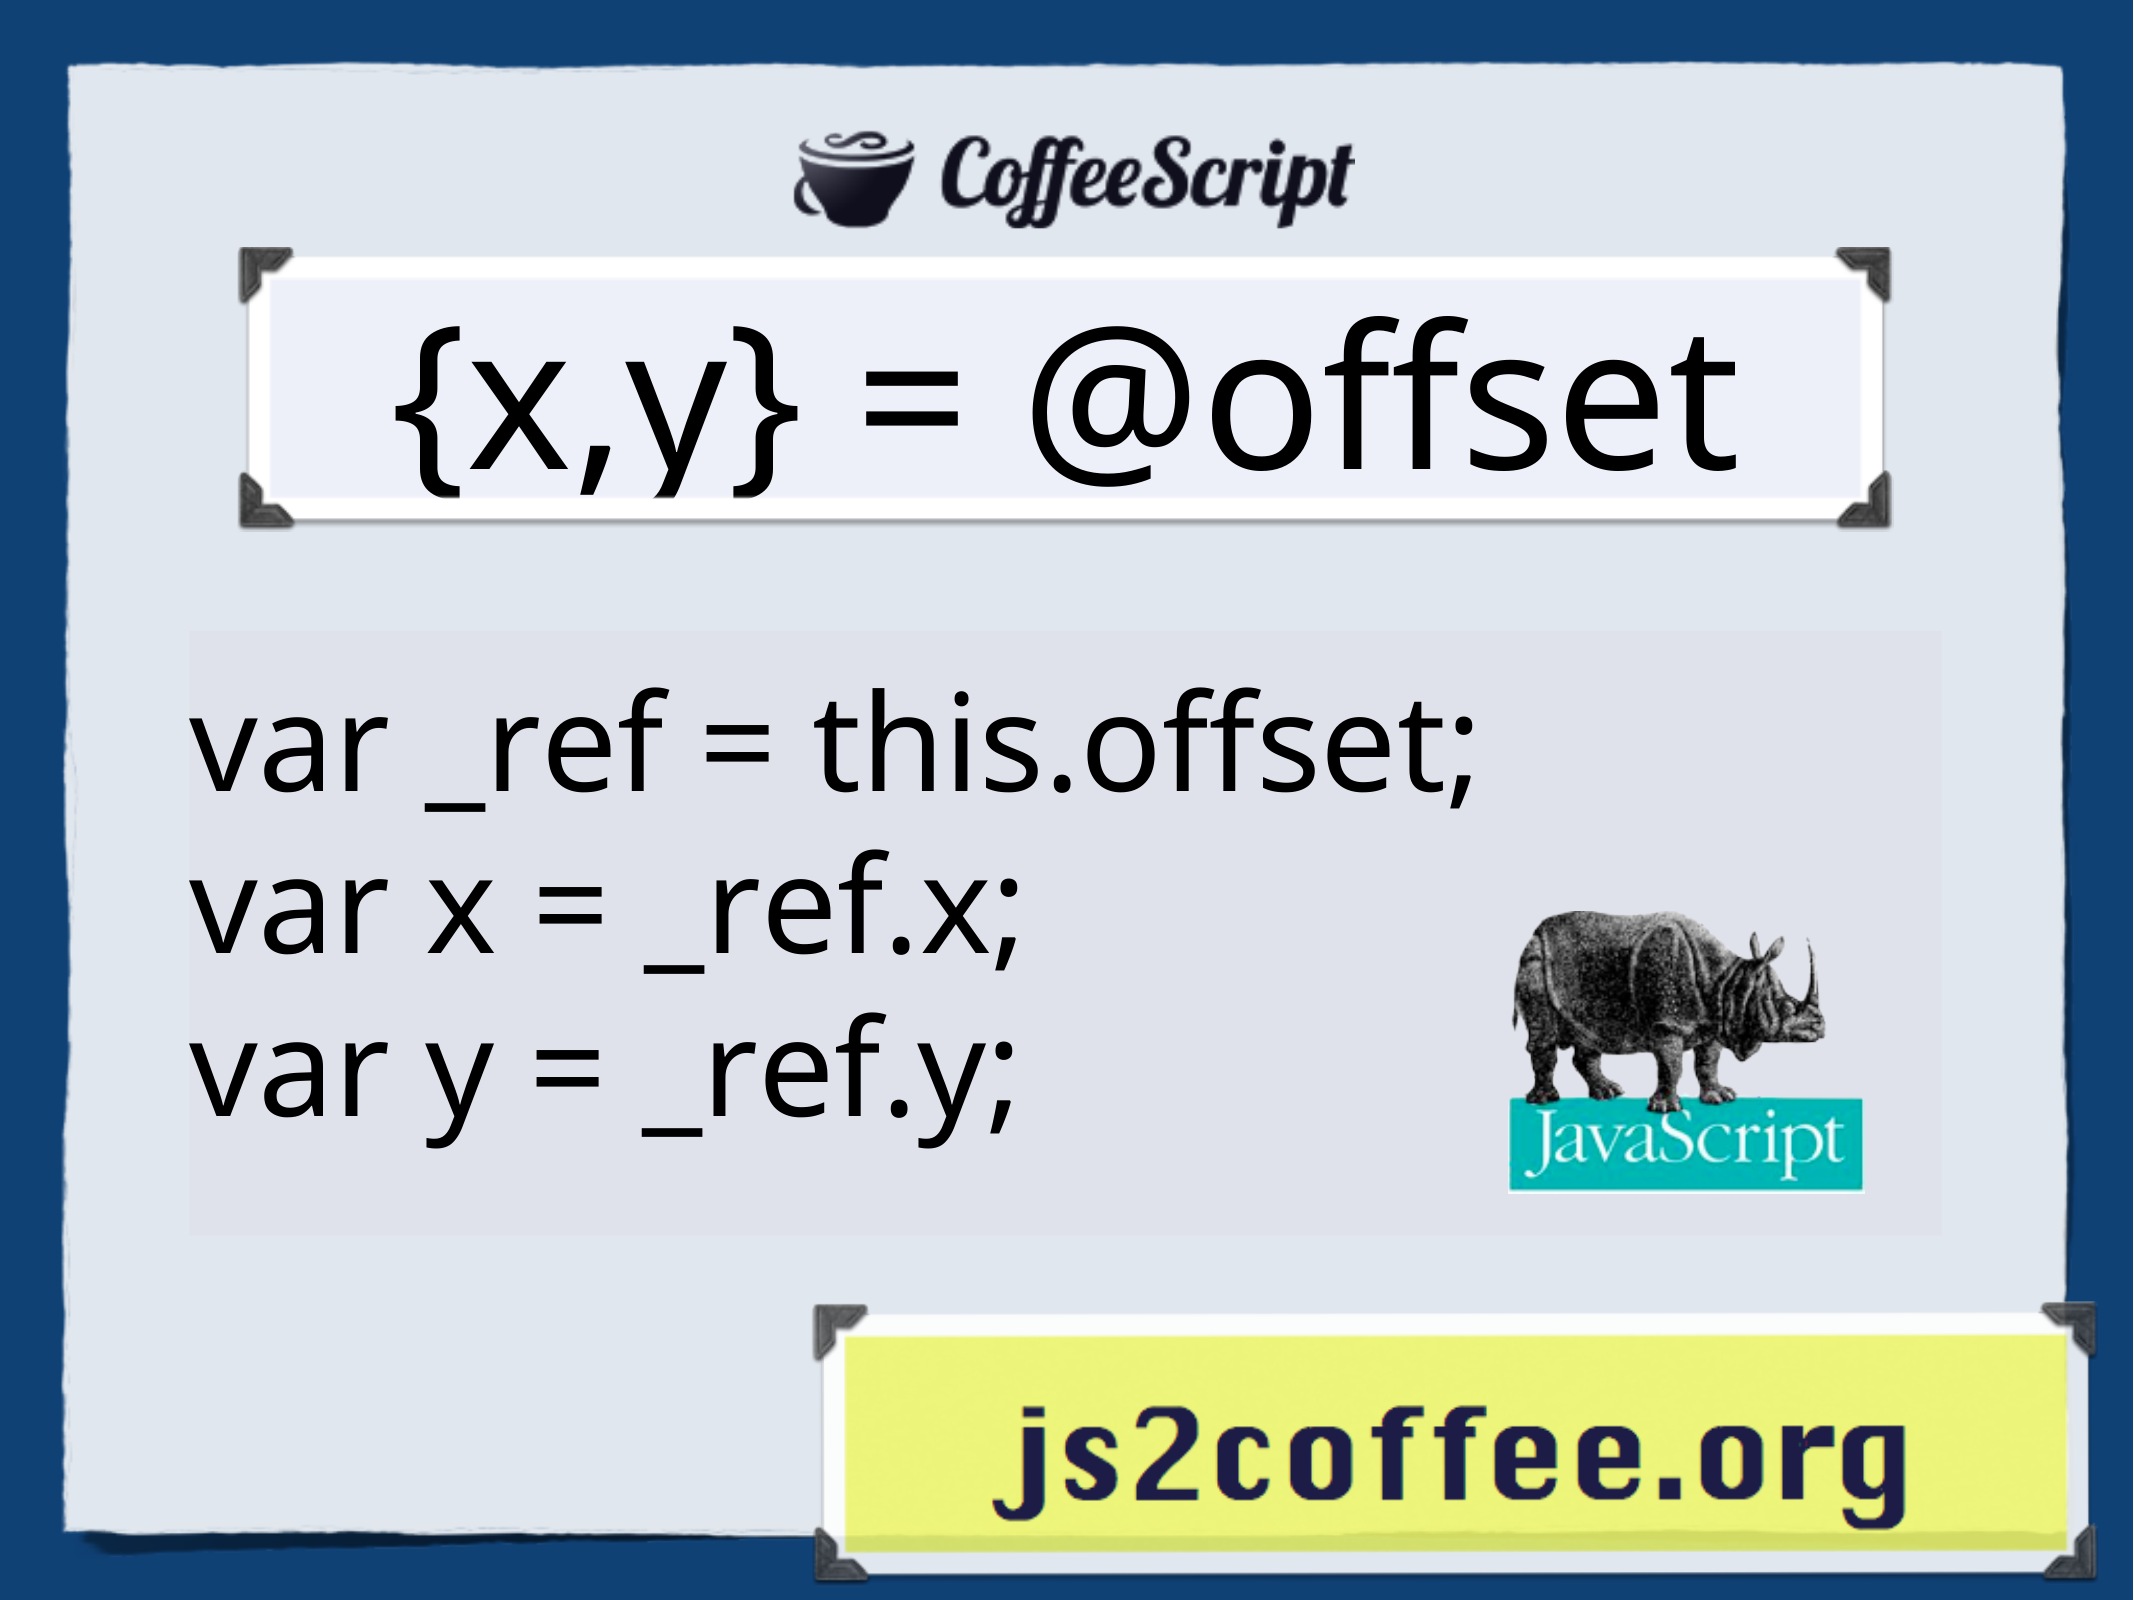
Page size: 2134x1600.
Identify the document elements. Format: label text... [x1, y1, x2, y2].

picture [54, 52, 2126, 1600]
text_box var _ref = this.offset; var x = _ref.x; var y = _ref.y; [189, 631, 1942, 1236]
